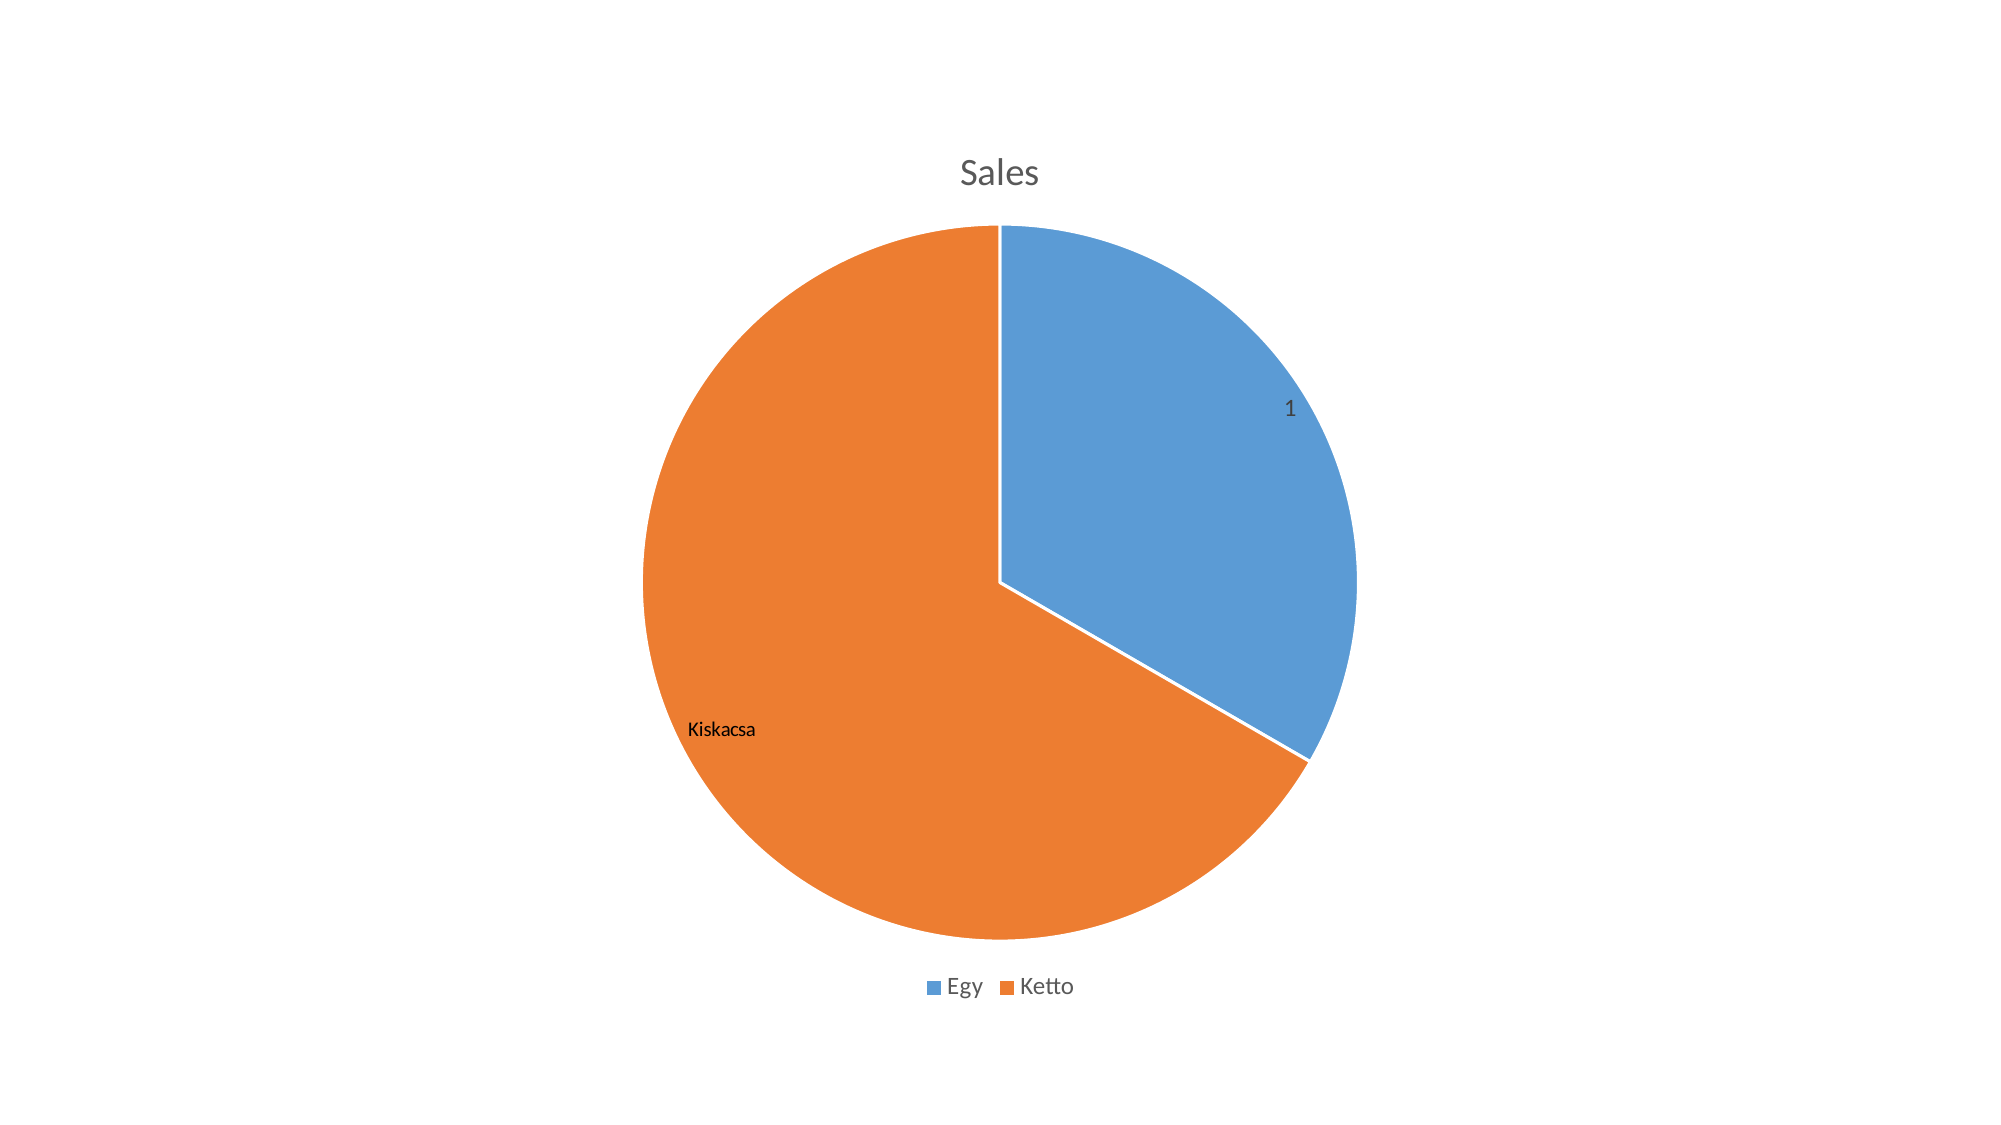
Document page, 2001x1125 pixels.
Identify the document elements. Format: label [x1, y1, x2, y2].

chart [333, 118, 1667, 1007]
